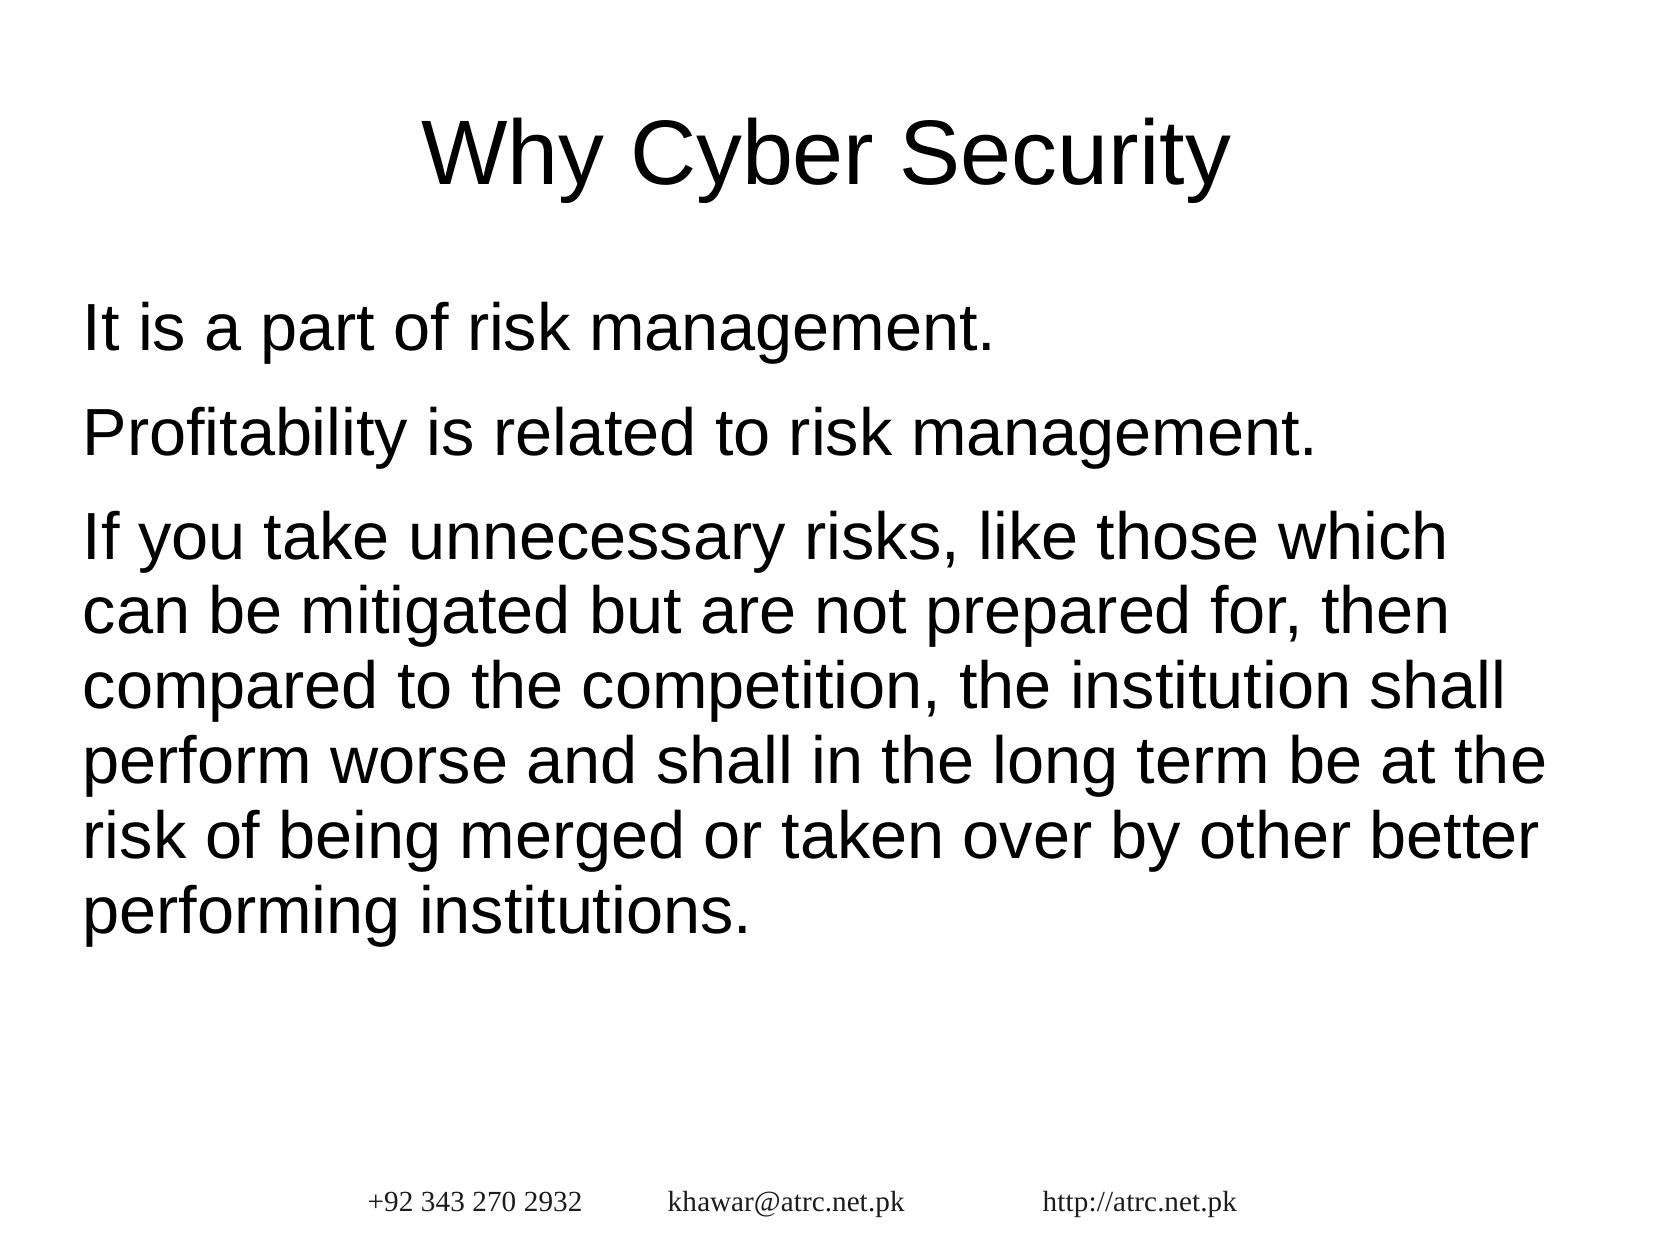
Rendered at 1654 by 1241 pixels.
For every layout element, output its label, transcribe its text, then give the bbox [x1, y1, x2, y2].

list It is a part of risk management. Profitability is related to risk management. If you take unnecessary risks, like those which can be mitigated but are not prepared for, then compared to the competition, the institution shall perform worse and shall in the long term be at the risk of being merged or taken over by other better performing institutions. [82, 290, 1571, 1010]
title Why Cyber Security [82, 49, 1571, 257]
